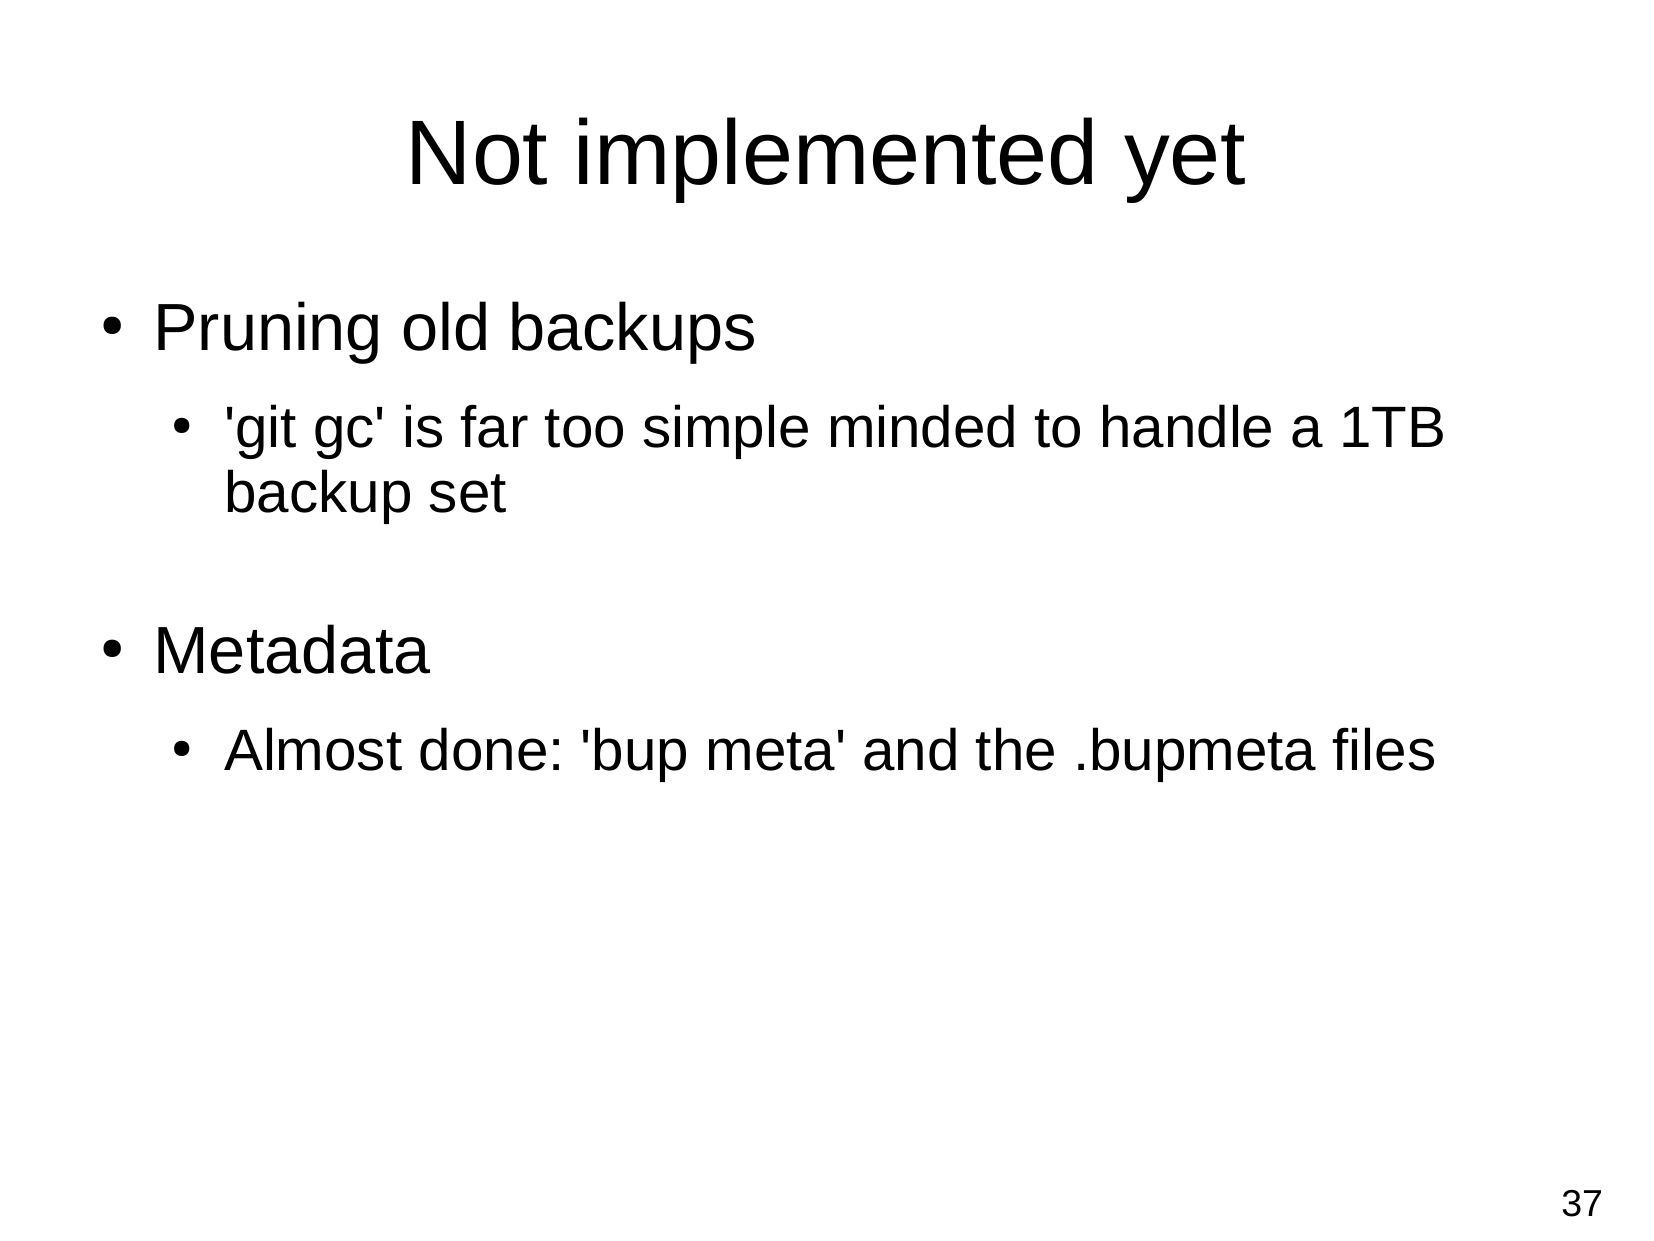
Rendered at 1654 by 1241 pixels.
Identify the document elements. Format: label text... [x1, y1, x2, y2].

list Pruning old backups 'git gc' is far too simple minded to handle a 1TB backup set Metadata Almost done: 'bup meta' and the .bupmeta files [82, 290, 1571, 1094]
title Not implemented yet [82, 56, 1571, 250]
text_box 37 [1546, 1174, 1619, 1232]
